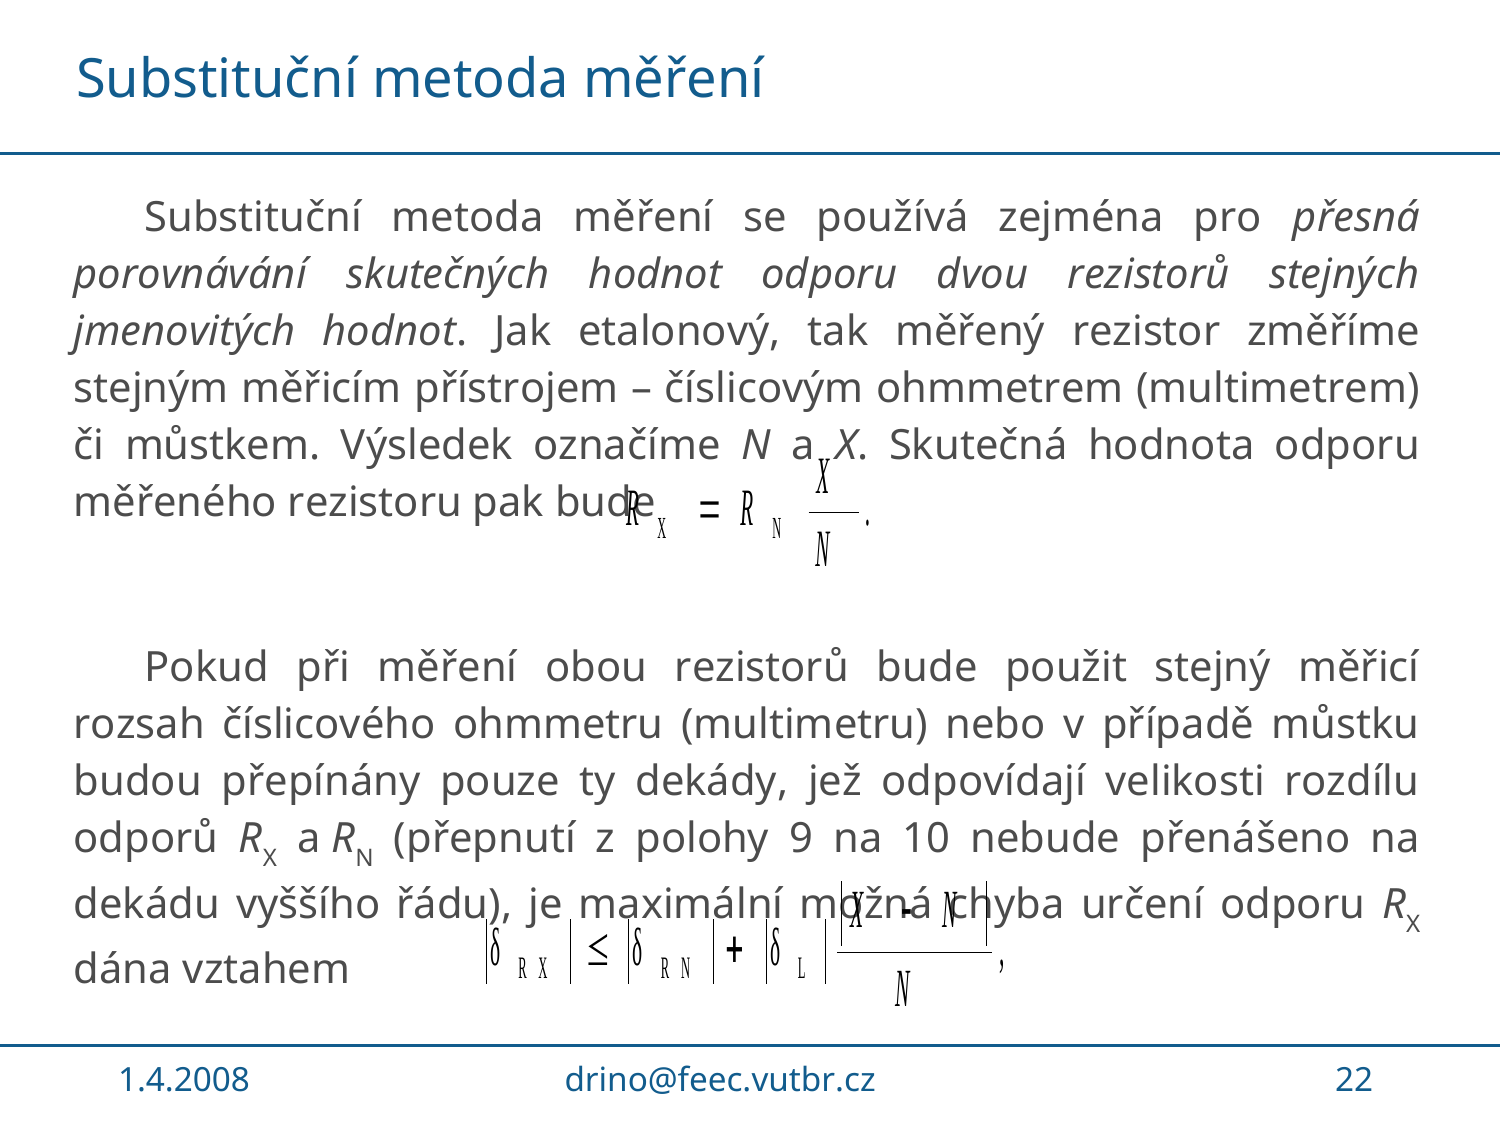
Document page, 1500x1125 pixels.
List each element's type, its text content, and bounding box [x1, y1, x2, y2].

text_box 1.4.2008 [103, 1049, 432, 1125]
title Substituční metoda měření [0, 0, 1500, 152]
picture [616, 442, 884, 579]
text_box drino@feec.vutbr.cz [454, 1049, 987, 1125]
text_box <číslo> [1075, 1049, 1388, 1125]
picture [477, 871, 1023, 1019]
text_box Substituční metoda měření se používá zejména pro přesná porovnávání skutečných hodnot odporu dvou rezistorů stejných jmenovitých hodnot. Jak etalonový, tak měřený rezistor změříme stejným měřicím přístrojem – číslicovým ohmmetrem (multimetrem) či můstkem. Výsledek označíme N a X. Skutečná hodnota odporu měřeného rezistoru pak bude Pokud při měření obou rezistorů bude použit stejný měřicí rozsah číslicového ohmmetru (multimetru) nebo v případě můstku budou přepínány pouze ty dekády, jež odpovídají velikosti rozdílu odporů RX a RN (přepnutí z polohy 9 na 10 nebude přenášeno na dekádu vyššího řádu), je maximální možná chyba určení odporu RX dána vztahem [59, 178, 1442, 1004]
